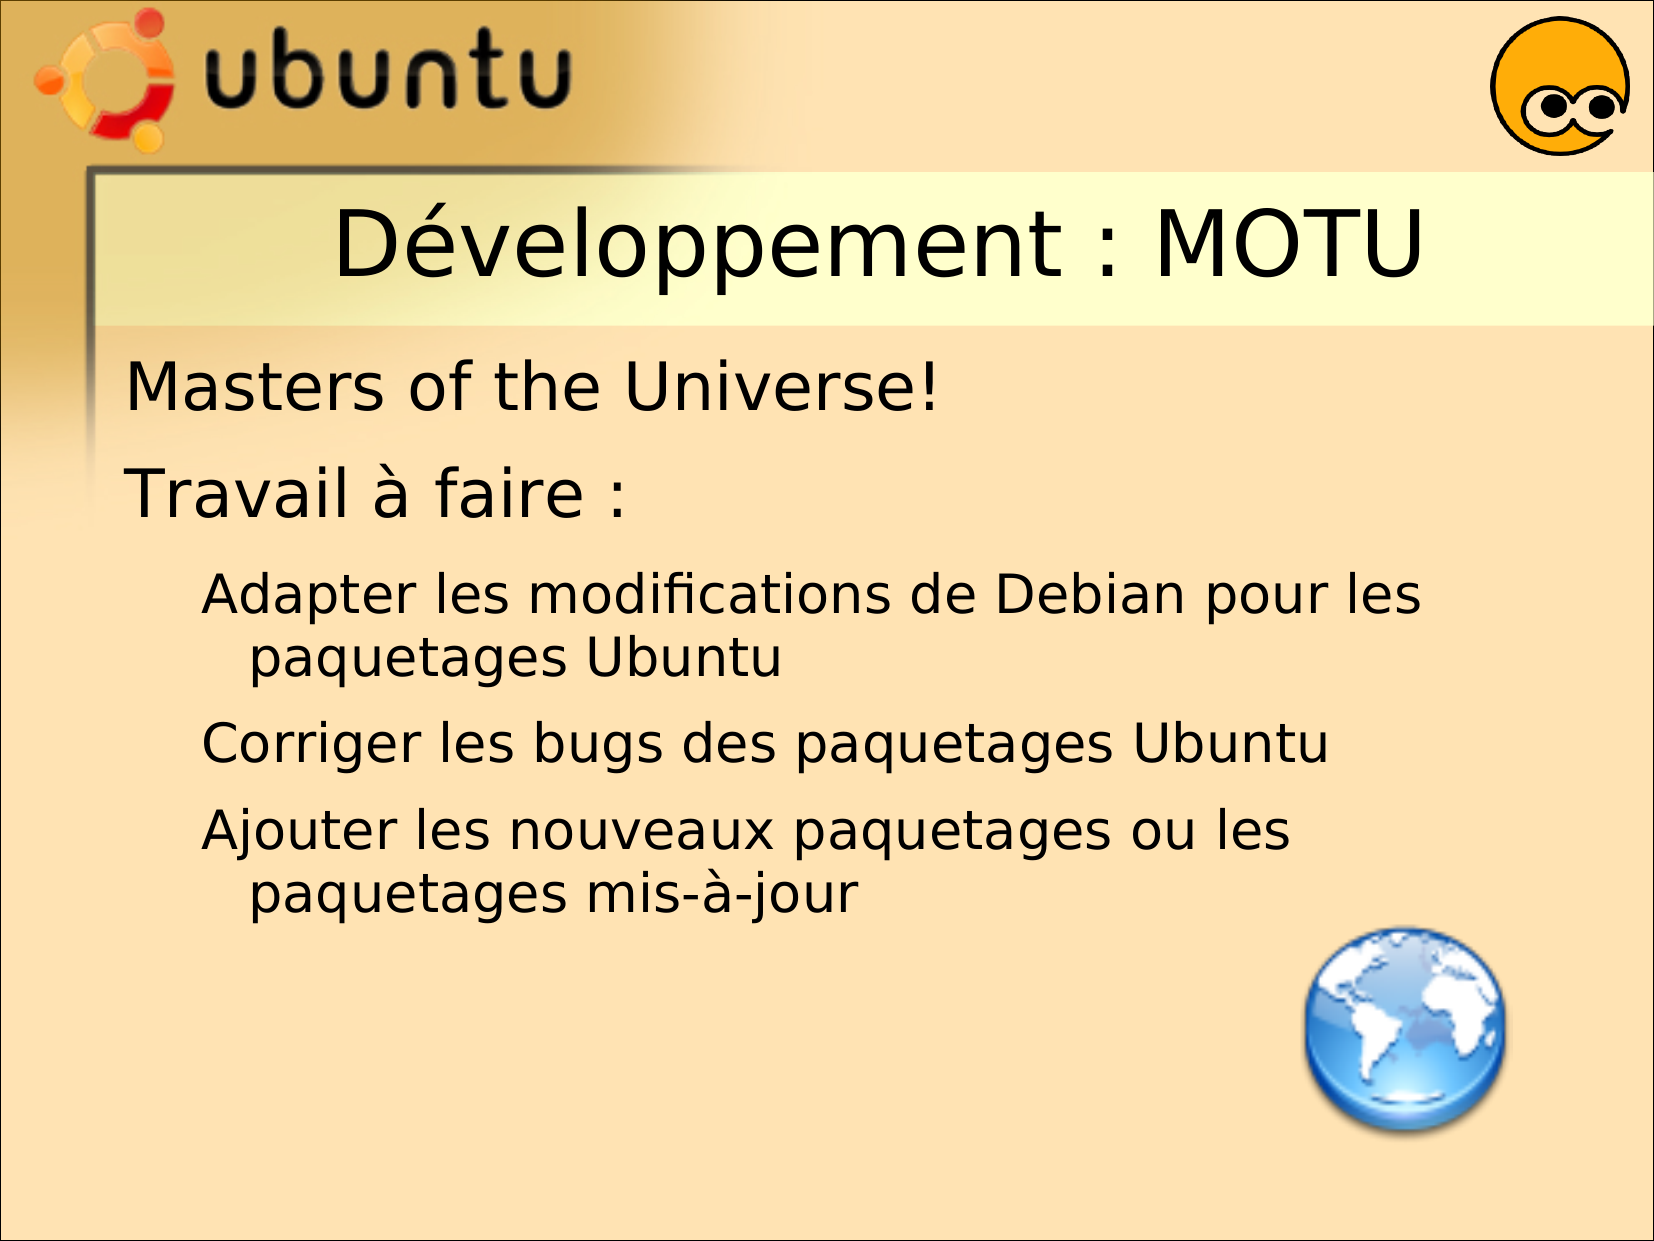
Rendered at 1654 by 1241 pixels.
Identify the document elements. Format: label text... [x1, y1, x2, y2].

picture [0, 0, 1256, 552]
title Développement : MOTU [172, 184, 1589, 305]
picture [1300, 923, 1513, 1157]
picture [1490, 16, 1630, 156]
list Masters of the Universe! Travail à faire : Adapter les modifications de Debian pour les paquetages Ubuntu Corriger les bugs des paquetages Ubuntu Ajouter les nouveaux paquetages ou les paquetages mis-à-jour [106, 348, 1595, 1118]
